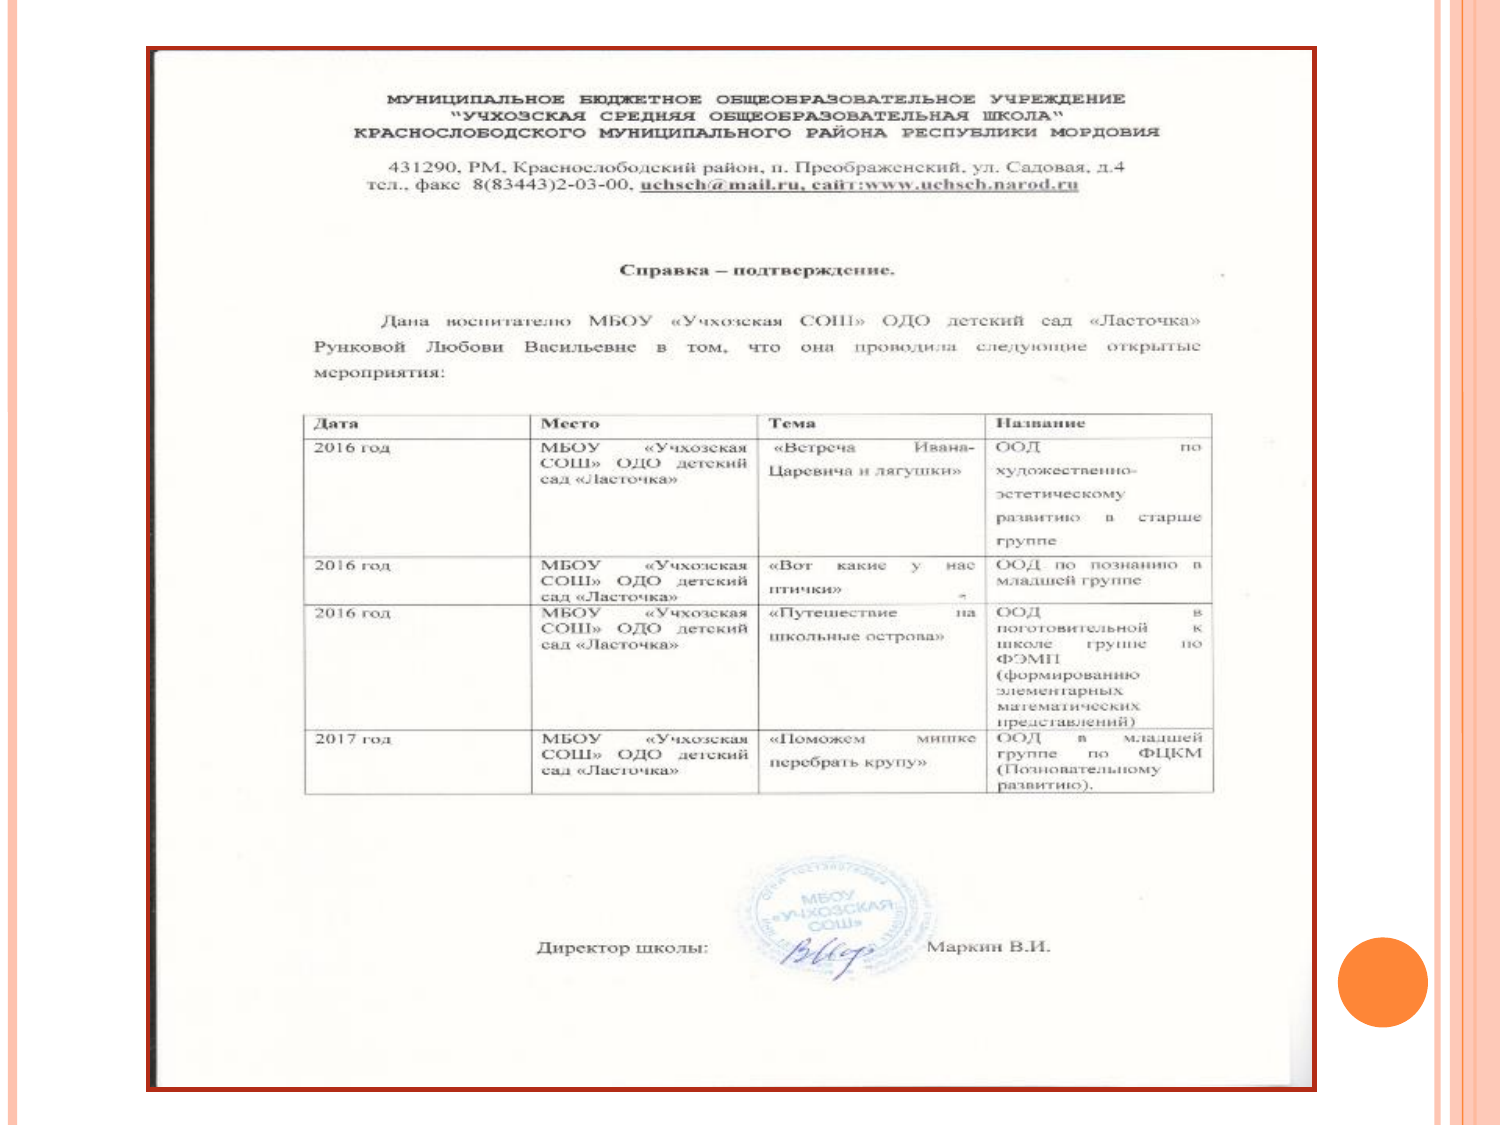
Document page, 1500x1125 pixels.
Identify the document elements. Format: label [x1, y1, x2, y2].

picture [150, 50, 1313, 1088]
